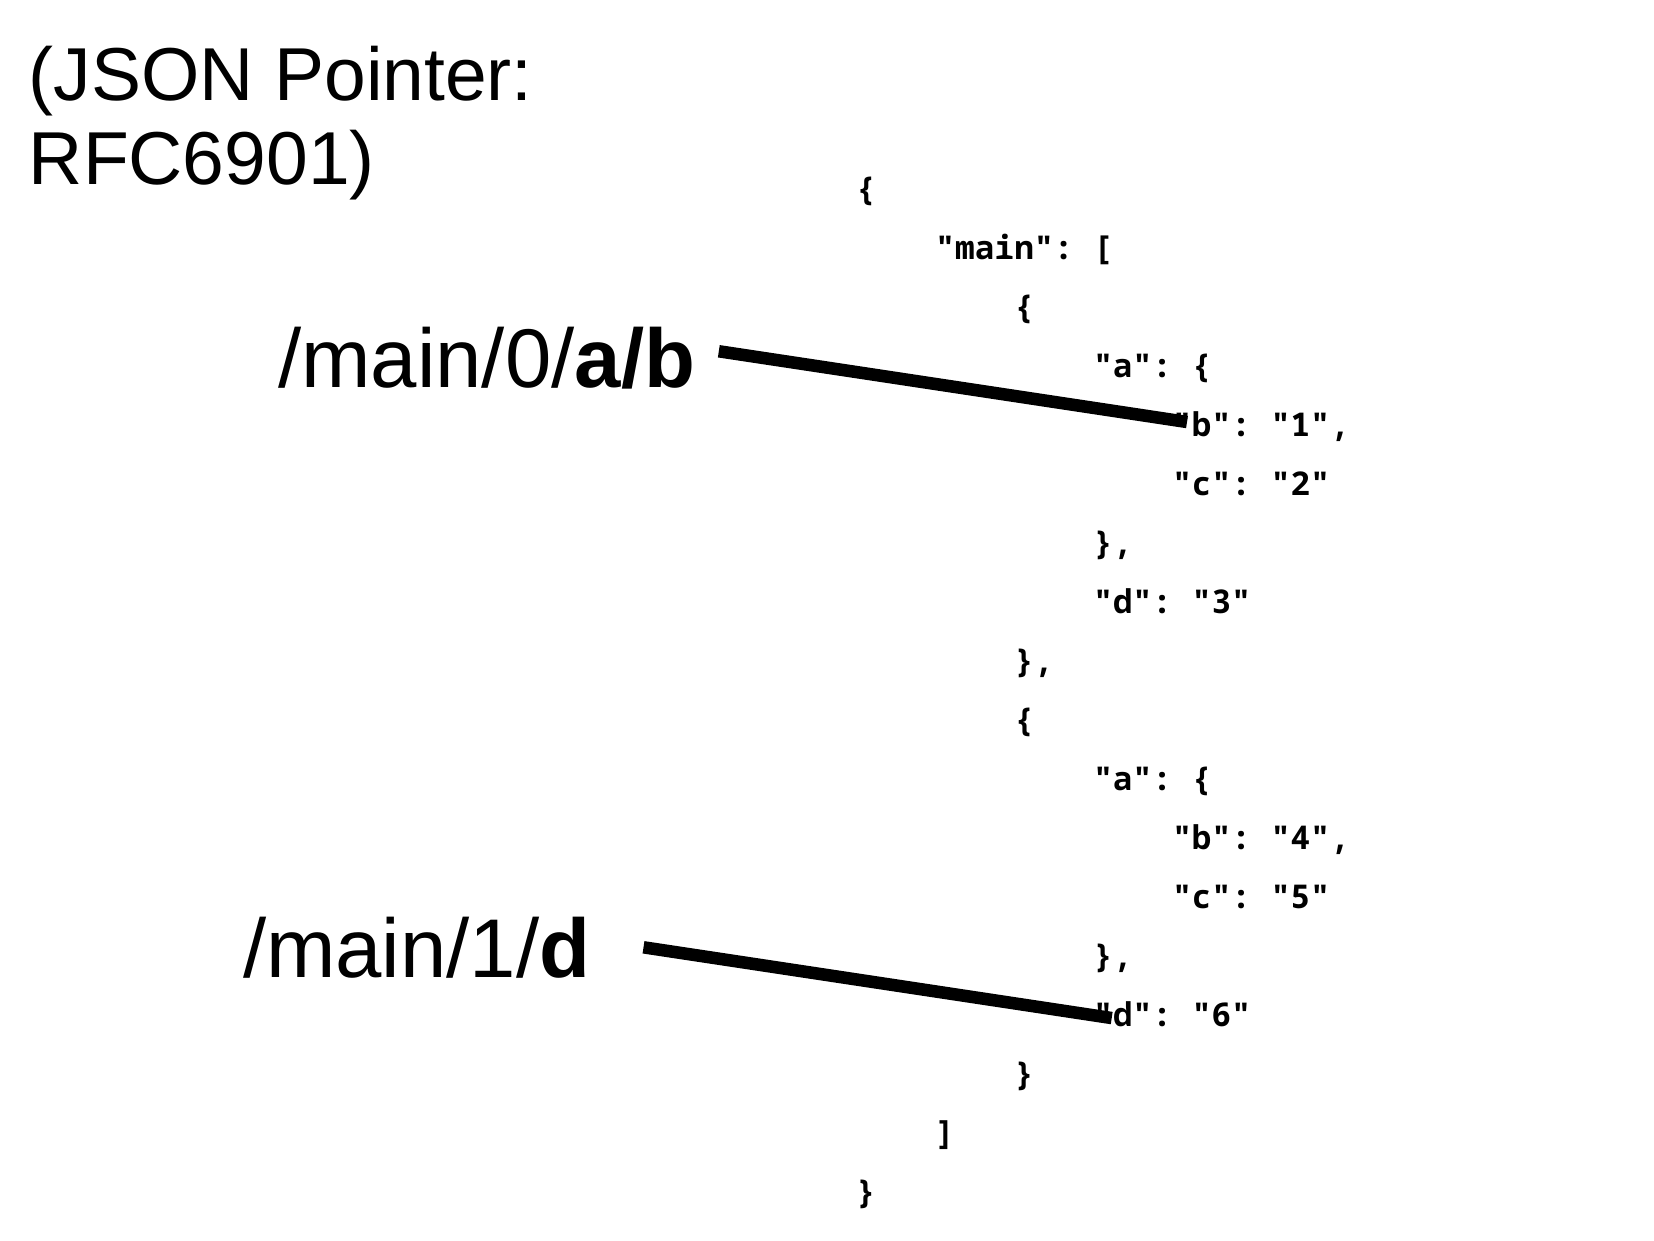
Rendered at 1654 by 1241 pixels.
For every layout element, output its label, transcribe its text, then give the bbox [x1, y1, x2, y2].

text_box /main/0/a/b [263, 304, 732, 413]
text_box /main/1/d [228, 895, 625, 1004]
text_box (JSON Pointer: RFC6901) [14, 25, 832, 208]
list { "main": [ { "a": { "b": "1", "c": "2" }, "d": "3" }, { "a": { "b": "4", "c": "5" }, "d": "6" } ] } [856, 165, 1625, 1217]
